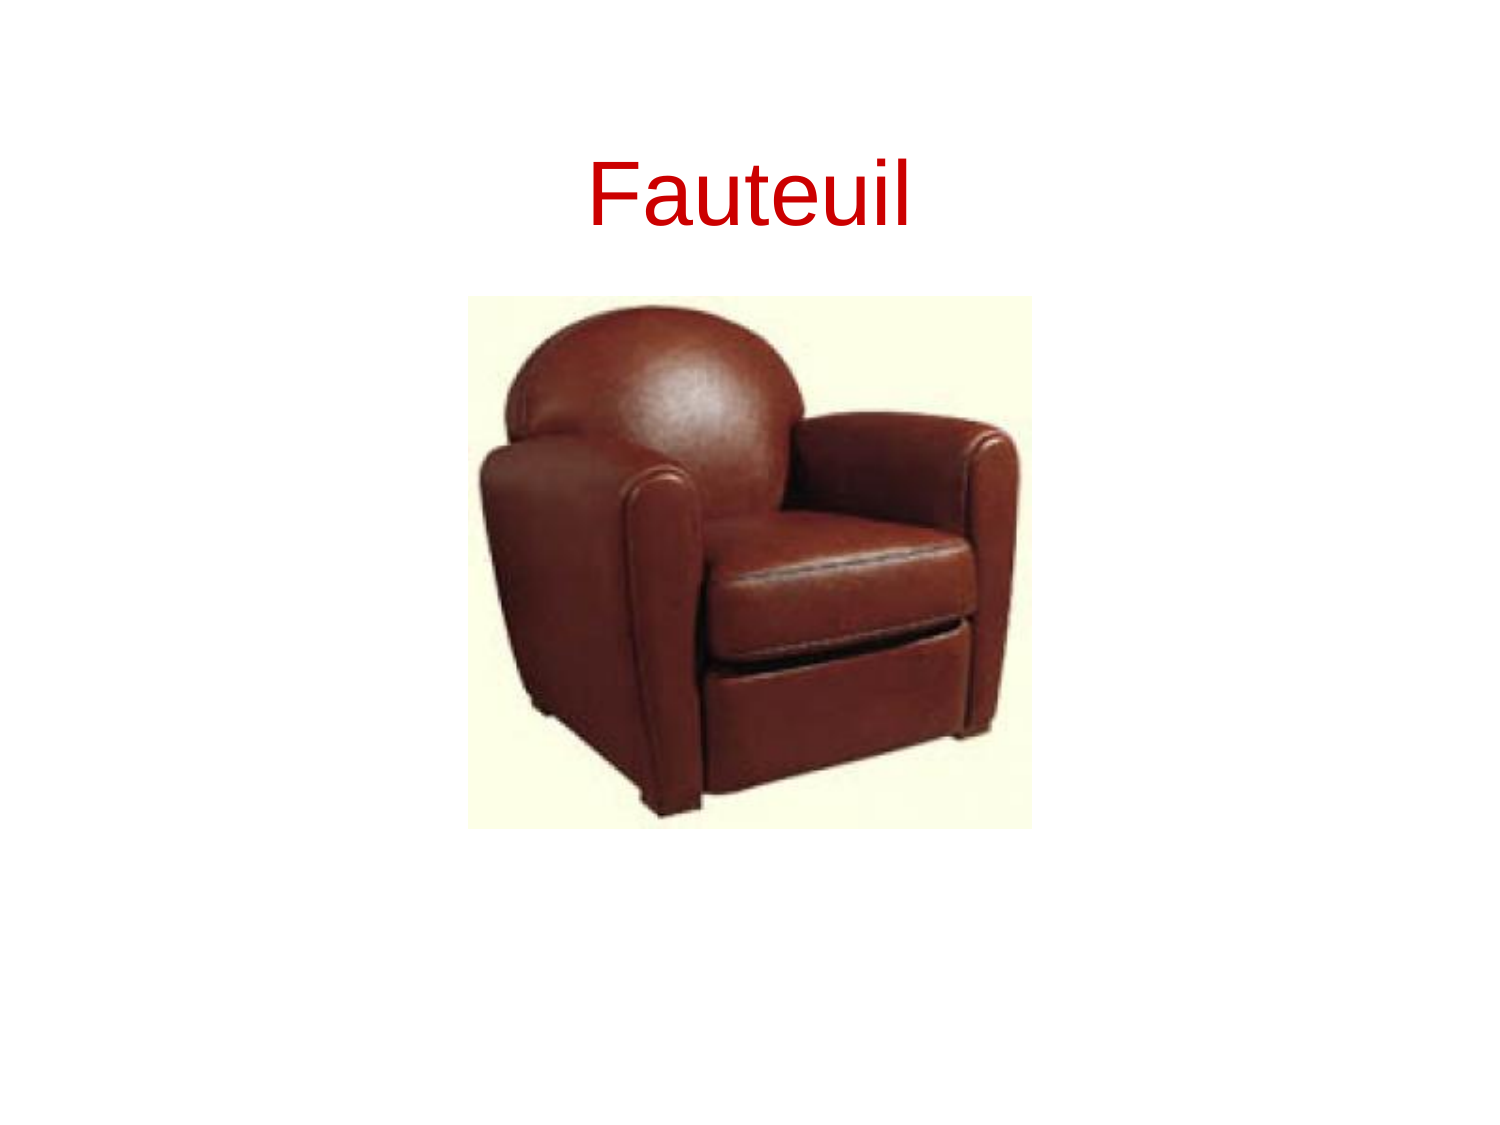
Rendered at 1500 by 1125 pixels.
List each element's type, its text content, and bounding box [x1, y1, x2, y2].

title Fauteuil [112, 99, 1388, 288]
picture [468, 296, 1032, 829]
